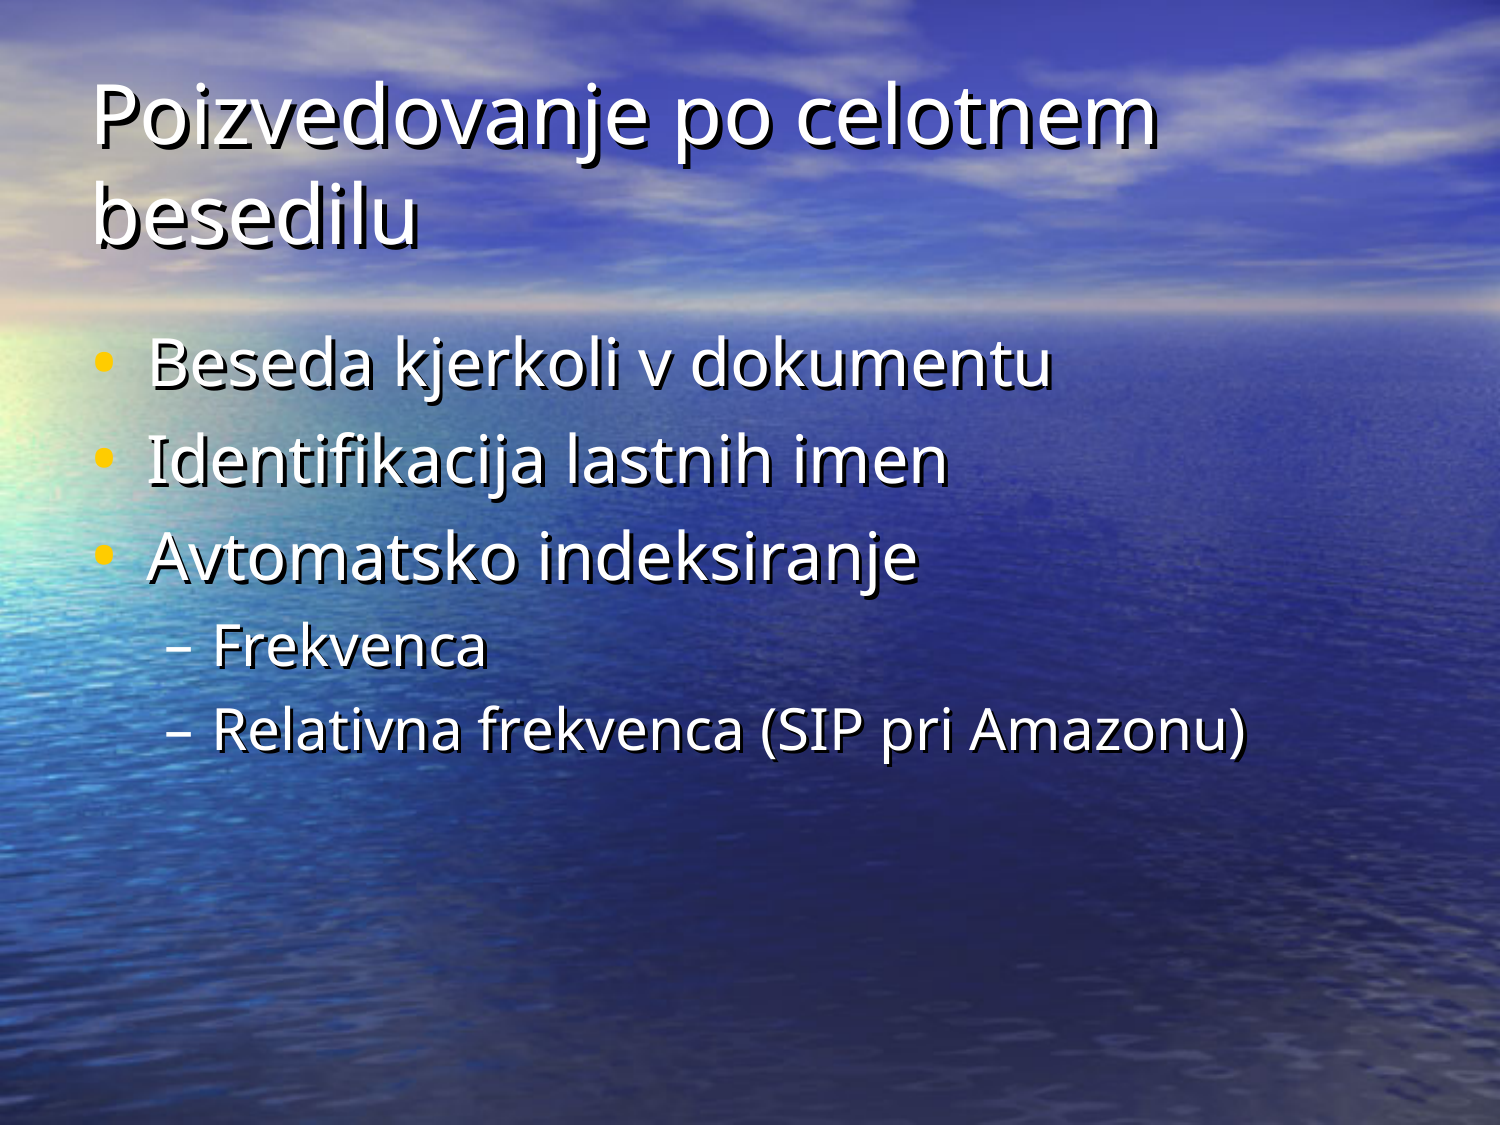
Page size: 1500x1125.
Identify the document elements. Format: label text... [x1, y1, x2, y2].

picture [0, 0, 1500, 1125]
list Beseda kjerkoli v dokumentu Identifikacija lastnih imen Avtomatsko indeksiranje Frekvenca Relativna frekvenca (SIP pri Amazonu) [75, 312, 1426, 988]
title Poizvedovanje po celotnem besedilu [75, 47, 1426, 276]
